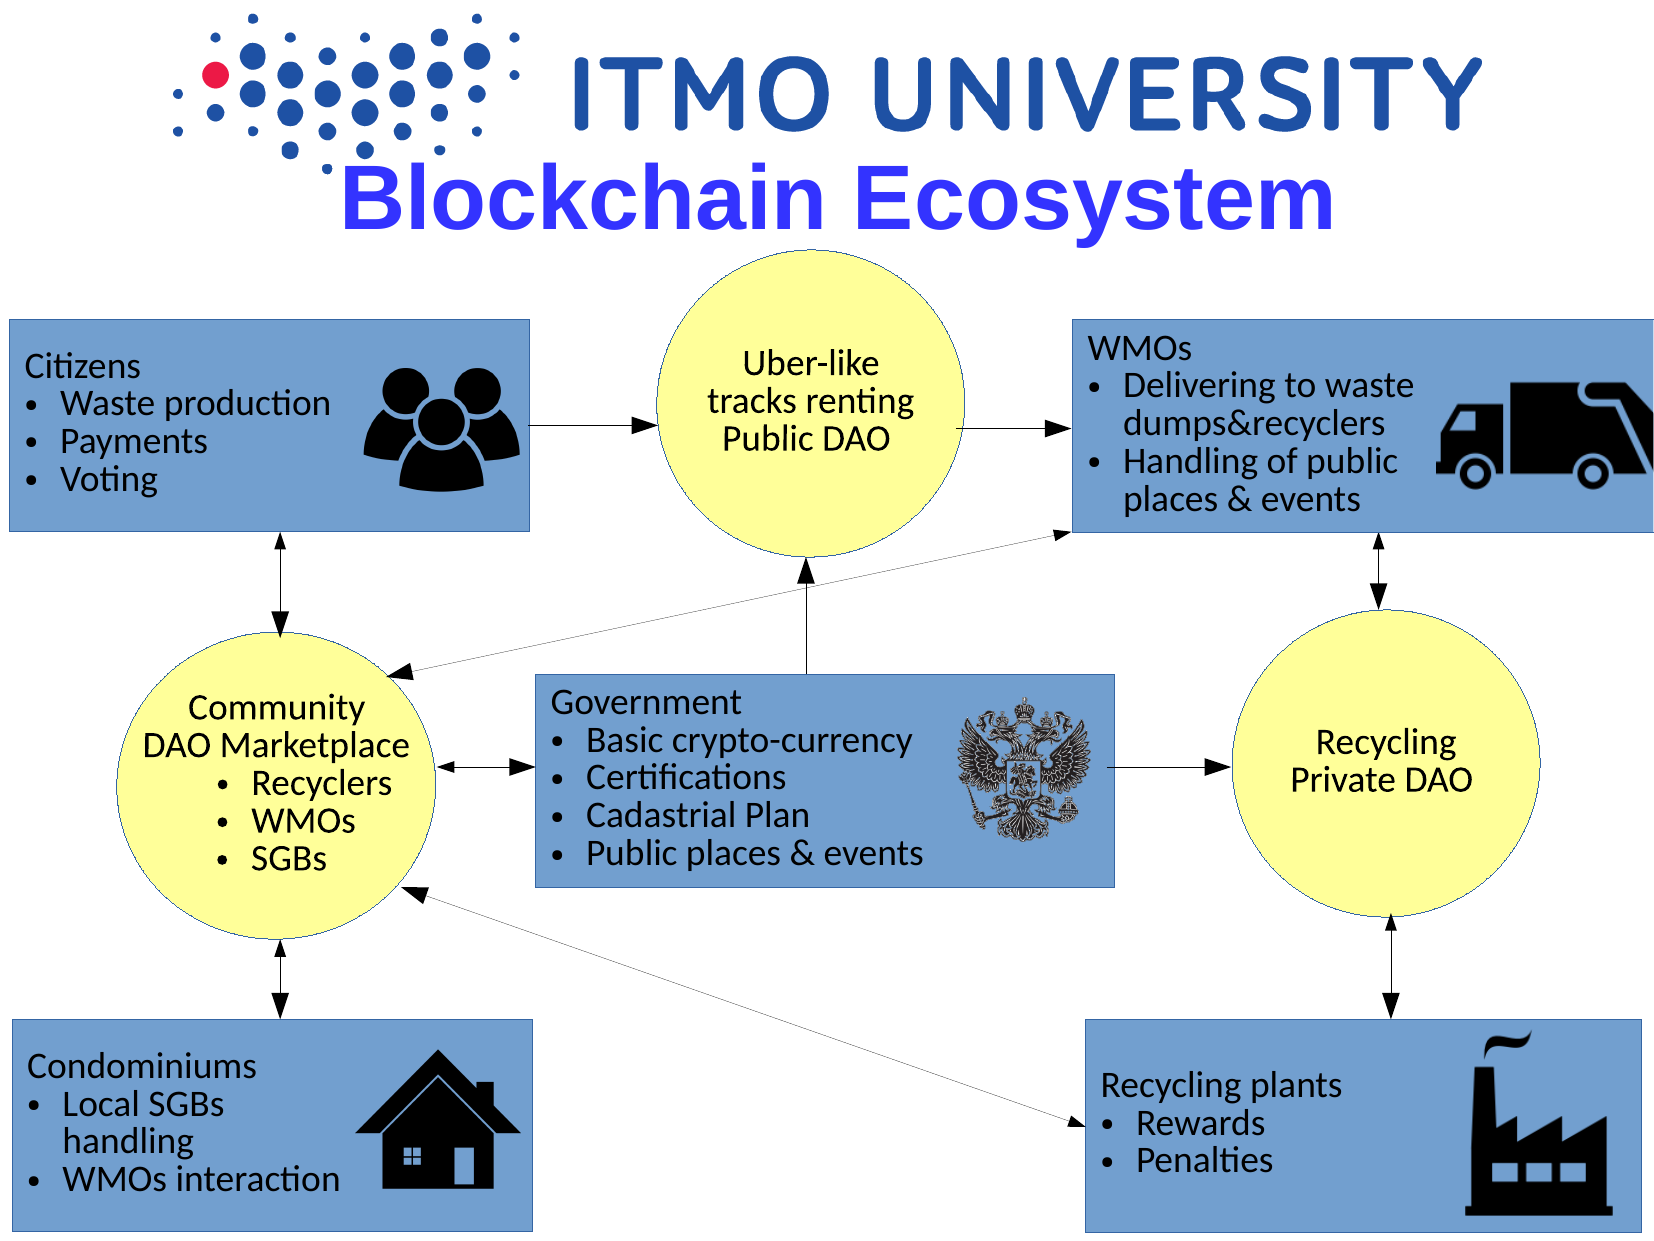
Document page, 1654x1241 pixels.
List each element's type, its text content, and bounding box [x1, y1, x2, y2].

picture [0, 0, 1654, 306]
text_box Recycling Private DAO [1232, 609, 1541, 918]
picture [1435, 1019, 1643, 1226]
text_box Citizens Waste production Payments Voting [9, 319, 530, 532]
picture [355, 1036, 521, 1203]
text_box Uber-like tracks renting Public DAO [656, 249, 965, 558]
text_box Community DAO Marketplace Recyclers WMOs SGBs [116, 632, 436, 940]
picture [957, 697, 1091, 843]
text_box Government Basic crypto-currency Certifications Cadastrial Plan Public places & events [535, 674, 1115, 888]
text_box Recycling plants Rewards Penalties [1085, 1019, 1642, 1233]
picture [362, 350, 521, 509]
text_box WMOs Delivering to waste dumps&recyclers Handling of public places & events [1072, 319, 1436, 533]
picture [1436, 316, 1654, 556]
text_box Condominiums Local SGBs handling WMOs interaction [12, 1019, 533, 1232]
